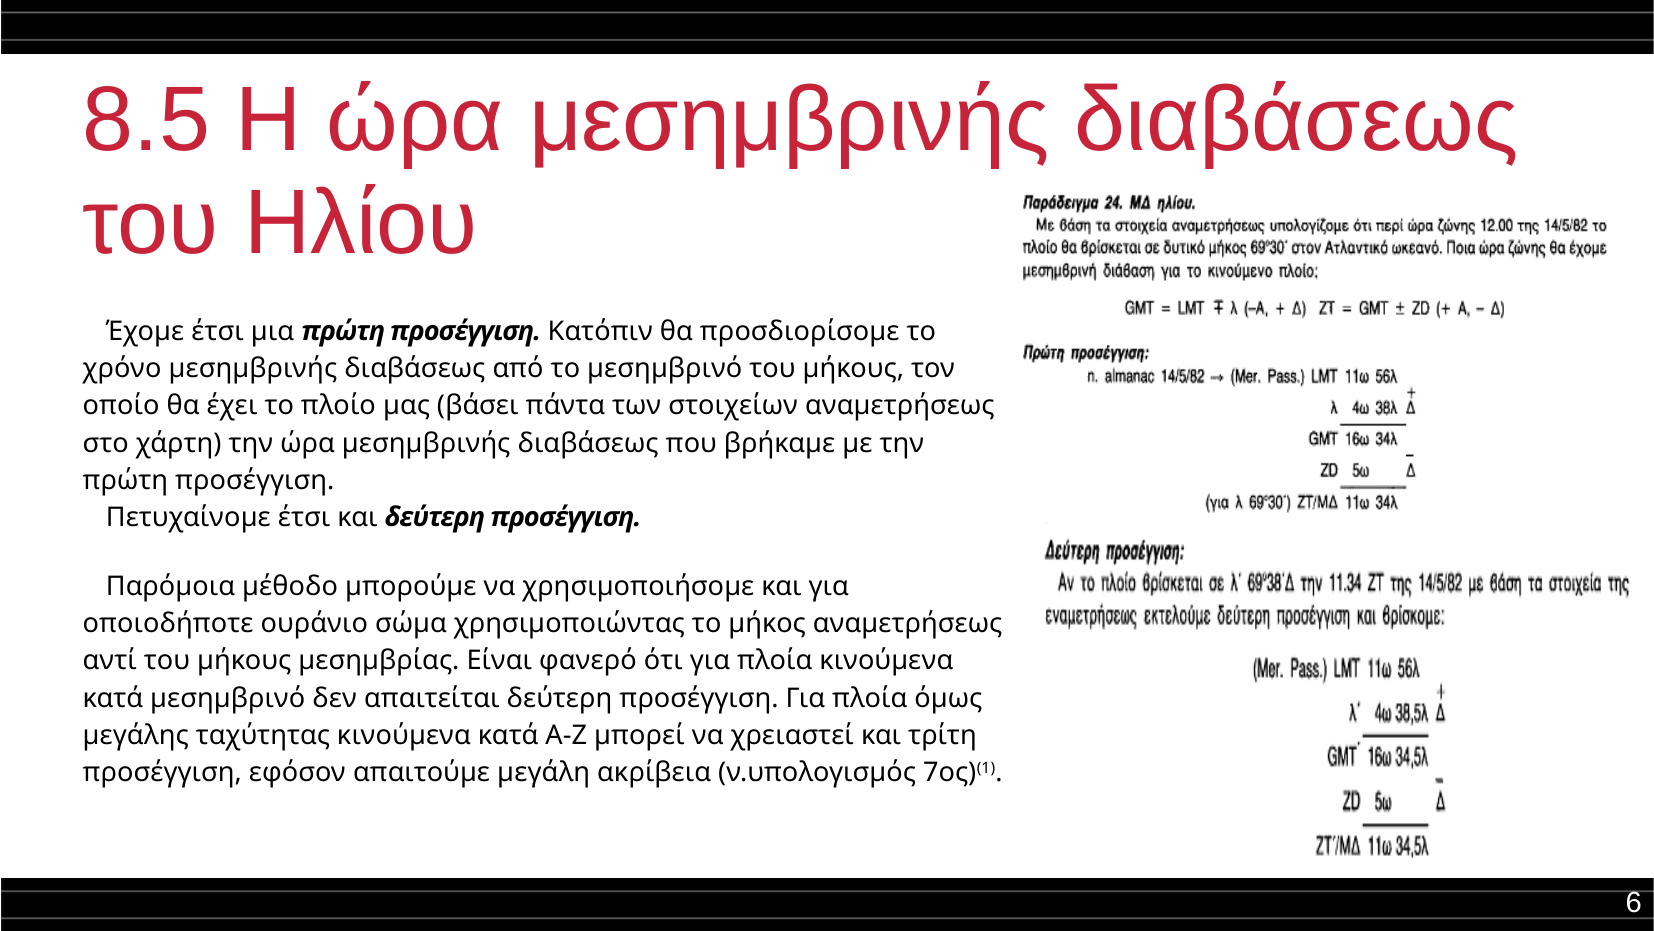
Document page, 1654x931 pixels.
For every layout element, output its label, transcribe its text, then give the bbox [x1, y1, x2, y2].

picture [1012, 187, 1651, 863]
title 8.5 H ώρα μεσημβρινής διαβάσεως του Ηλίου [82, 67, 1571, 271]
picture [1, 878, 1654, 931]
picture [1, 0, 1654, 54]
list Έχομε έτσι μια πρώτη προσέγγιση. Κατόπιν θα προσδιορίσομε το χρόνο μεσημβρινής διαβάσεως από το μεσημβρινό του μήκους, τον οποίο θα έχει το πλοίο μας (βάσει πάντα των στοιχείων αναμετρήσεως στο χάρτη) την ώρα μεσημβρινής διαβάσεως που βρήκαμε με την πρώτη προσέγγιση. Πετυχαίνομε έτσι και δεύτερη προσέγγιση. Παρόμοια μέθοδο μπορούμε να χρησιμοποιήσομε και για οποιοδήποτε ουράνιο σώμα χρησιμοποιώντας το μήκος αναμετρήσεως αντί του μήκους μεσημβρίας. Είναι φανερό ότι για πλοία κινούμενα κατά μεσημβρινό δεν απαιτείται δεύτερη προσέγγιση. Για πλοία όμως μεγάλης ταχύτητας κινούμενα κατά Α-Ζ μπορεί να χρειαστεί και τρίτη προσέγγιση, εφόσον απαιτούμε μεγάλη ακρίβεια (ν.υπολογισμός 7ος)(1). [82, 271, 1013, 826]
